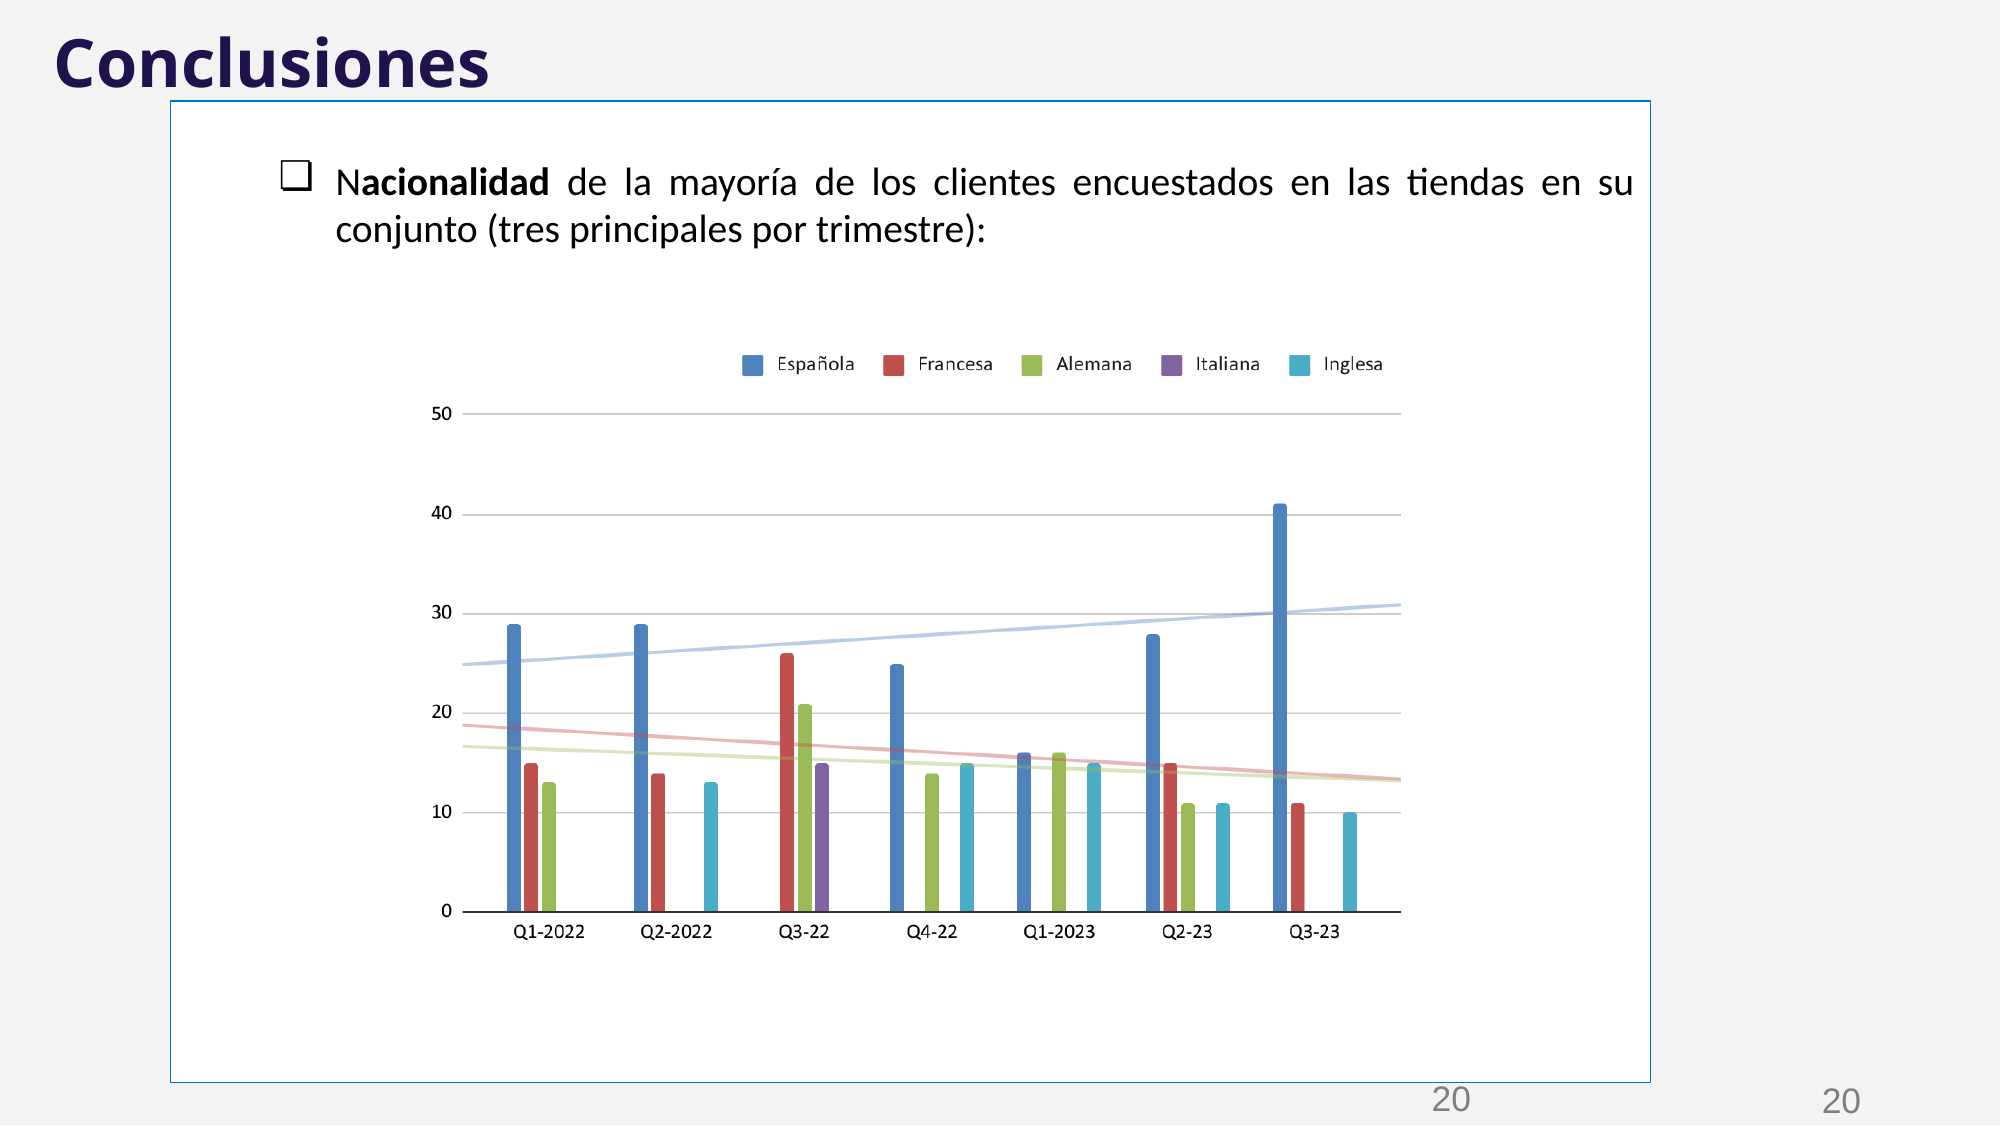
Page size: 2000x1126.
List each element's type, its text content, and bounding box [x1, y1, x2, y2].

text_box <number> [1413, 1067, 1881, 1126]
picture [388, 329, 1433, 975]
text_box Conclusiones [53, 0, 1946, 124]
text_box Nacionalidad de la mayoría de los clientes encuestados en las tiendas en su conjunto (tres principales por trimestre): [170, 100, 1651, 1083]
